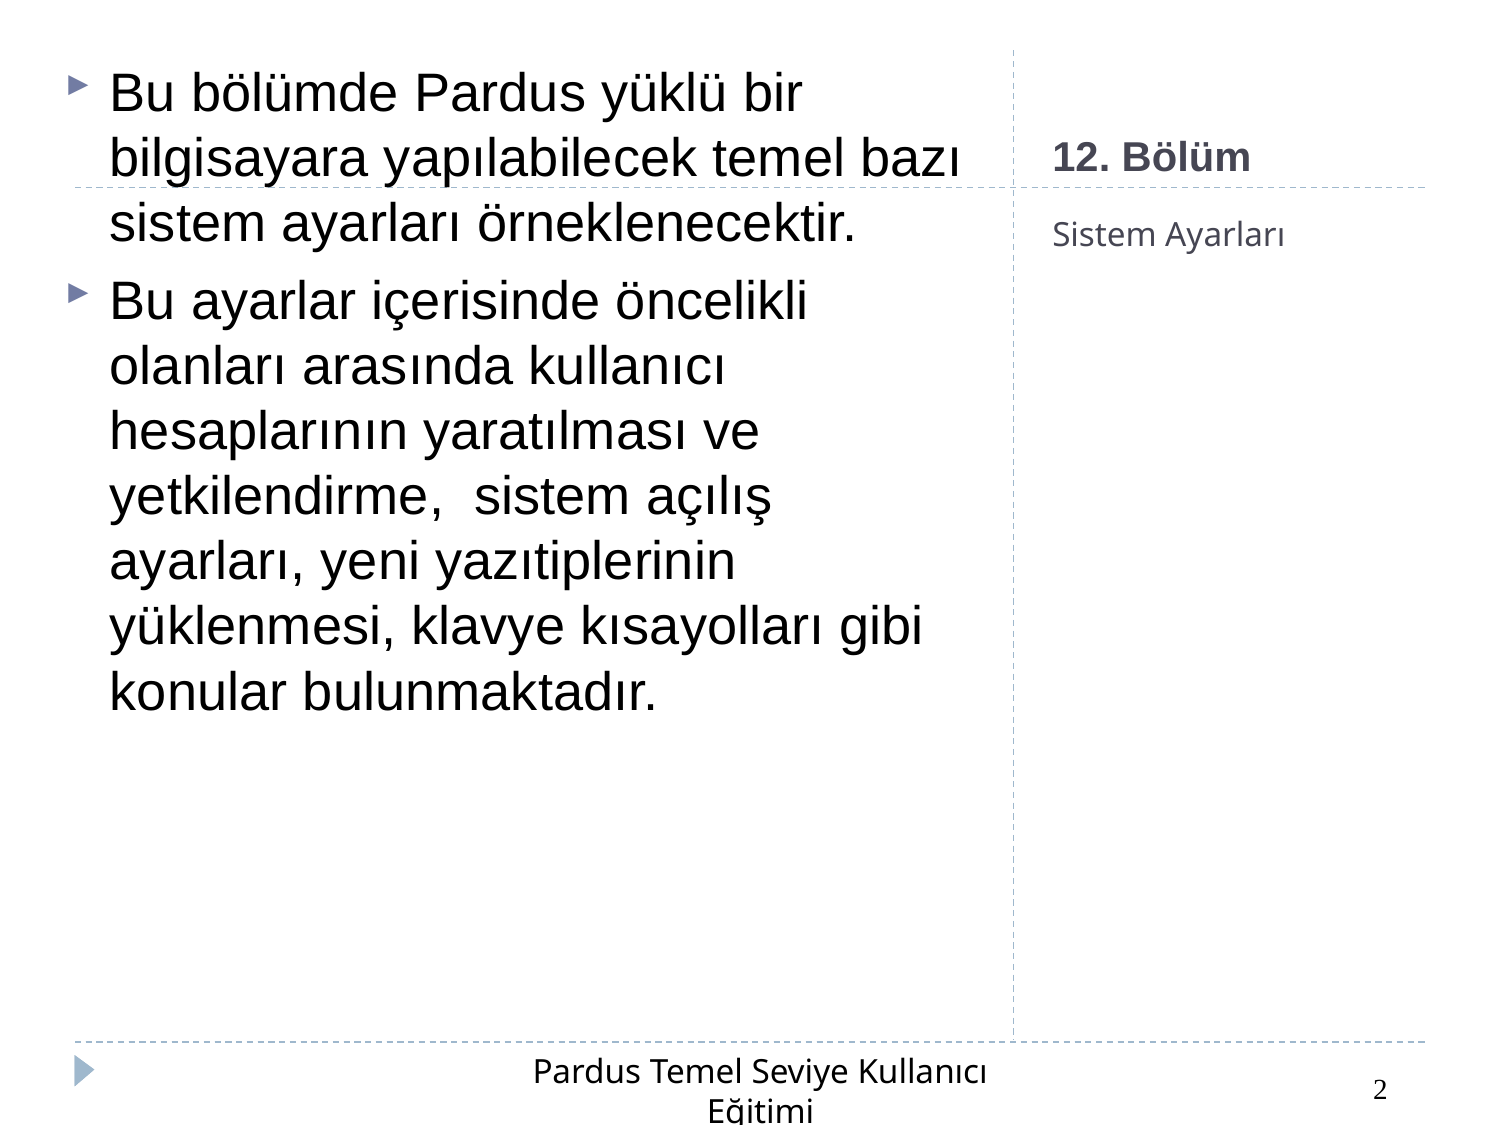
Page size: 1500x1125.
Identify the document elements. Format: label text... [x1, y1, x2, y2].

title 12. Bölüm [1037, 50, 1450, 188]
list Sistem Ayarları [1037, 200, 1450, 995]
list Bu bölümde Pardus yüklü bir bilgisayara yapılabilecek temel bazı sistem ayarları örneklenecektir. Bu ayarlar içerisinde öncelikli olanları arasında kullanıcı hesaplarının yaratılması ve yetkilendirme, sistem açılış ayarları, yeni yazıtiplerinin yüklenmesi, klavye kısayolları gibi konular bulunmaktadır. [50, 50, 988, 988]
